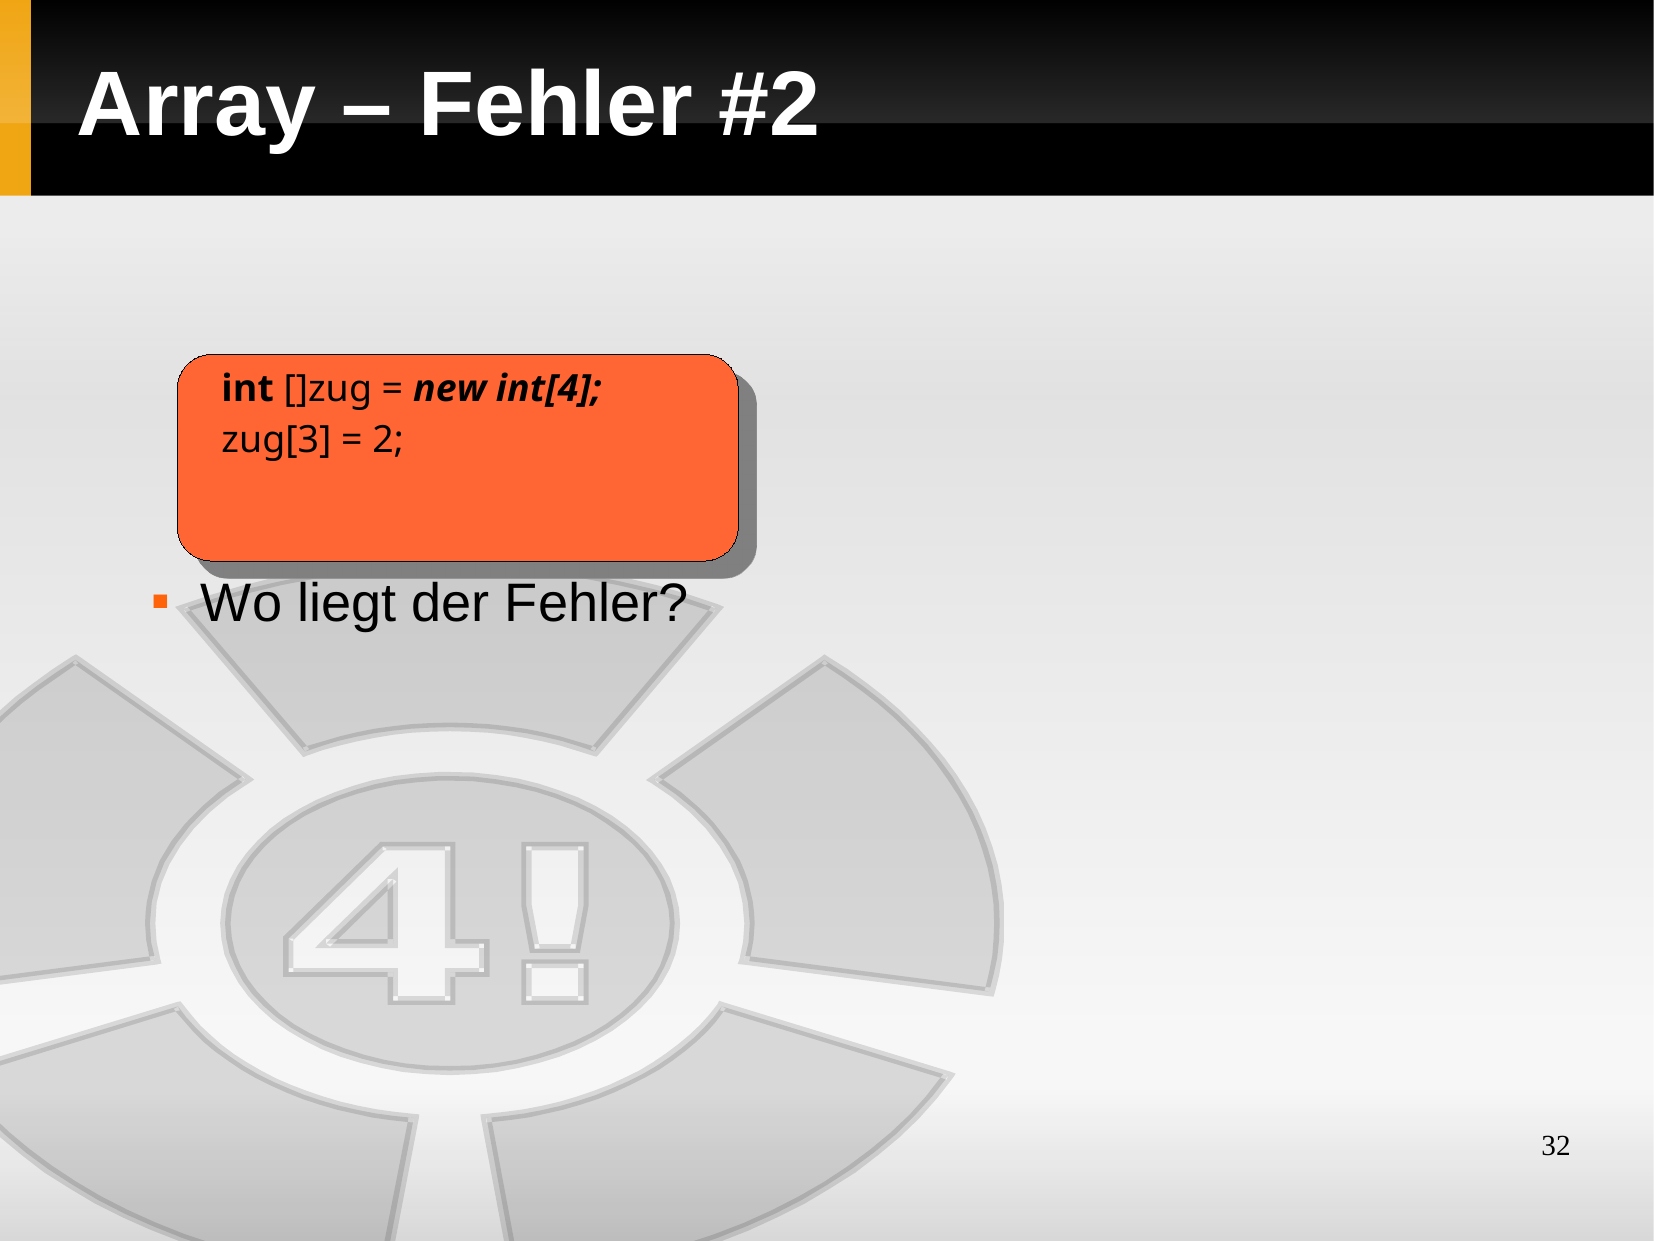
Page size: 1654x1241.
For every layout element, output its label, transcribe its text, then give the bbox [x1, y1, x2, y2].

text_box [177, 354, 739, 562]
text_box int []zug = new int[4]; zug[3] = 2; [206, 354, 699, 500]
title Array – Fehler #2 [76, 7, 1565, 200]
list Wo liegt der Fehler? [59, 236, 1548, 1040]
picture [0, 0, 1654, 1241]
